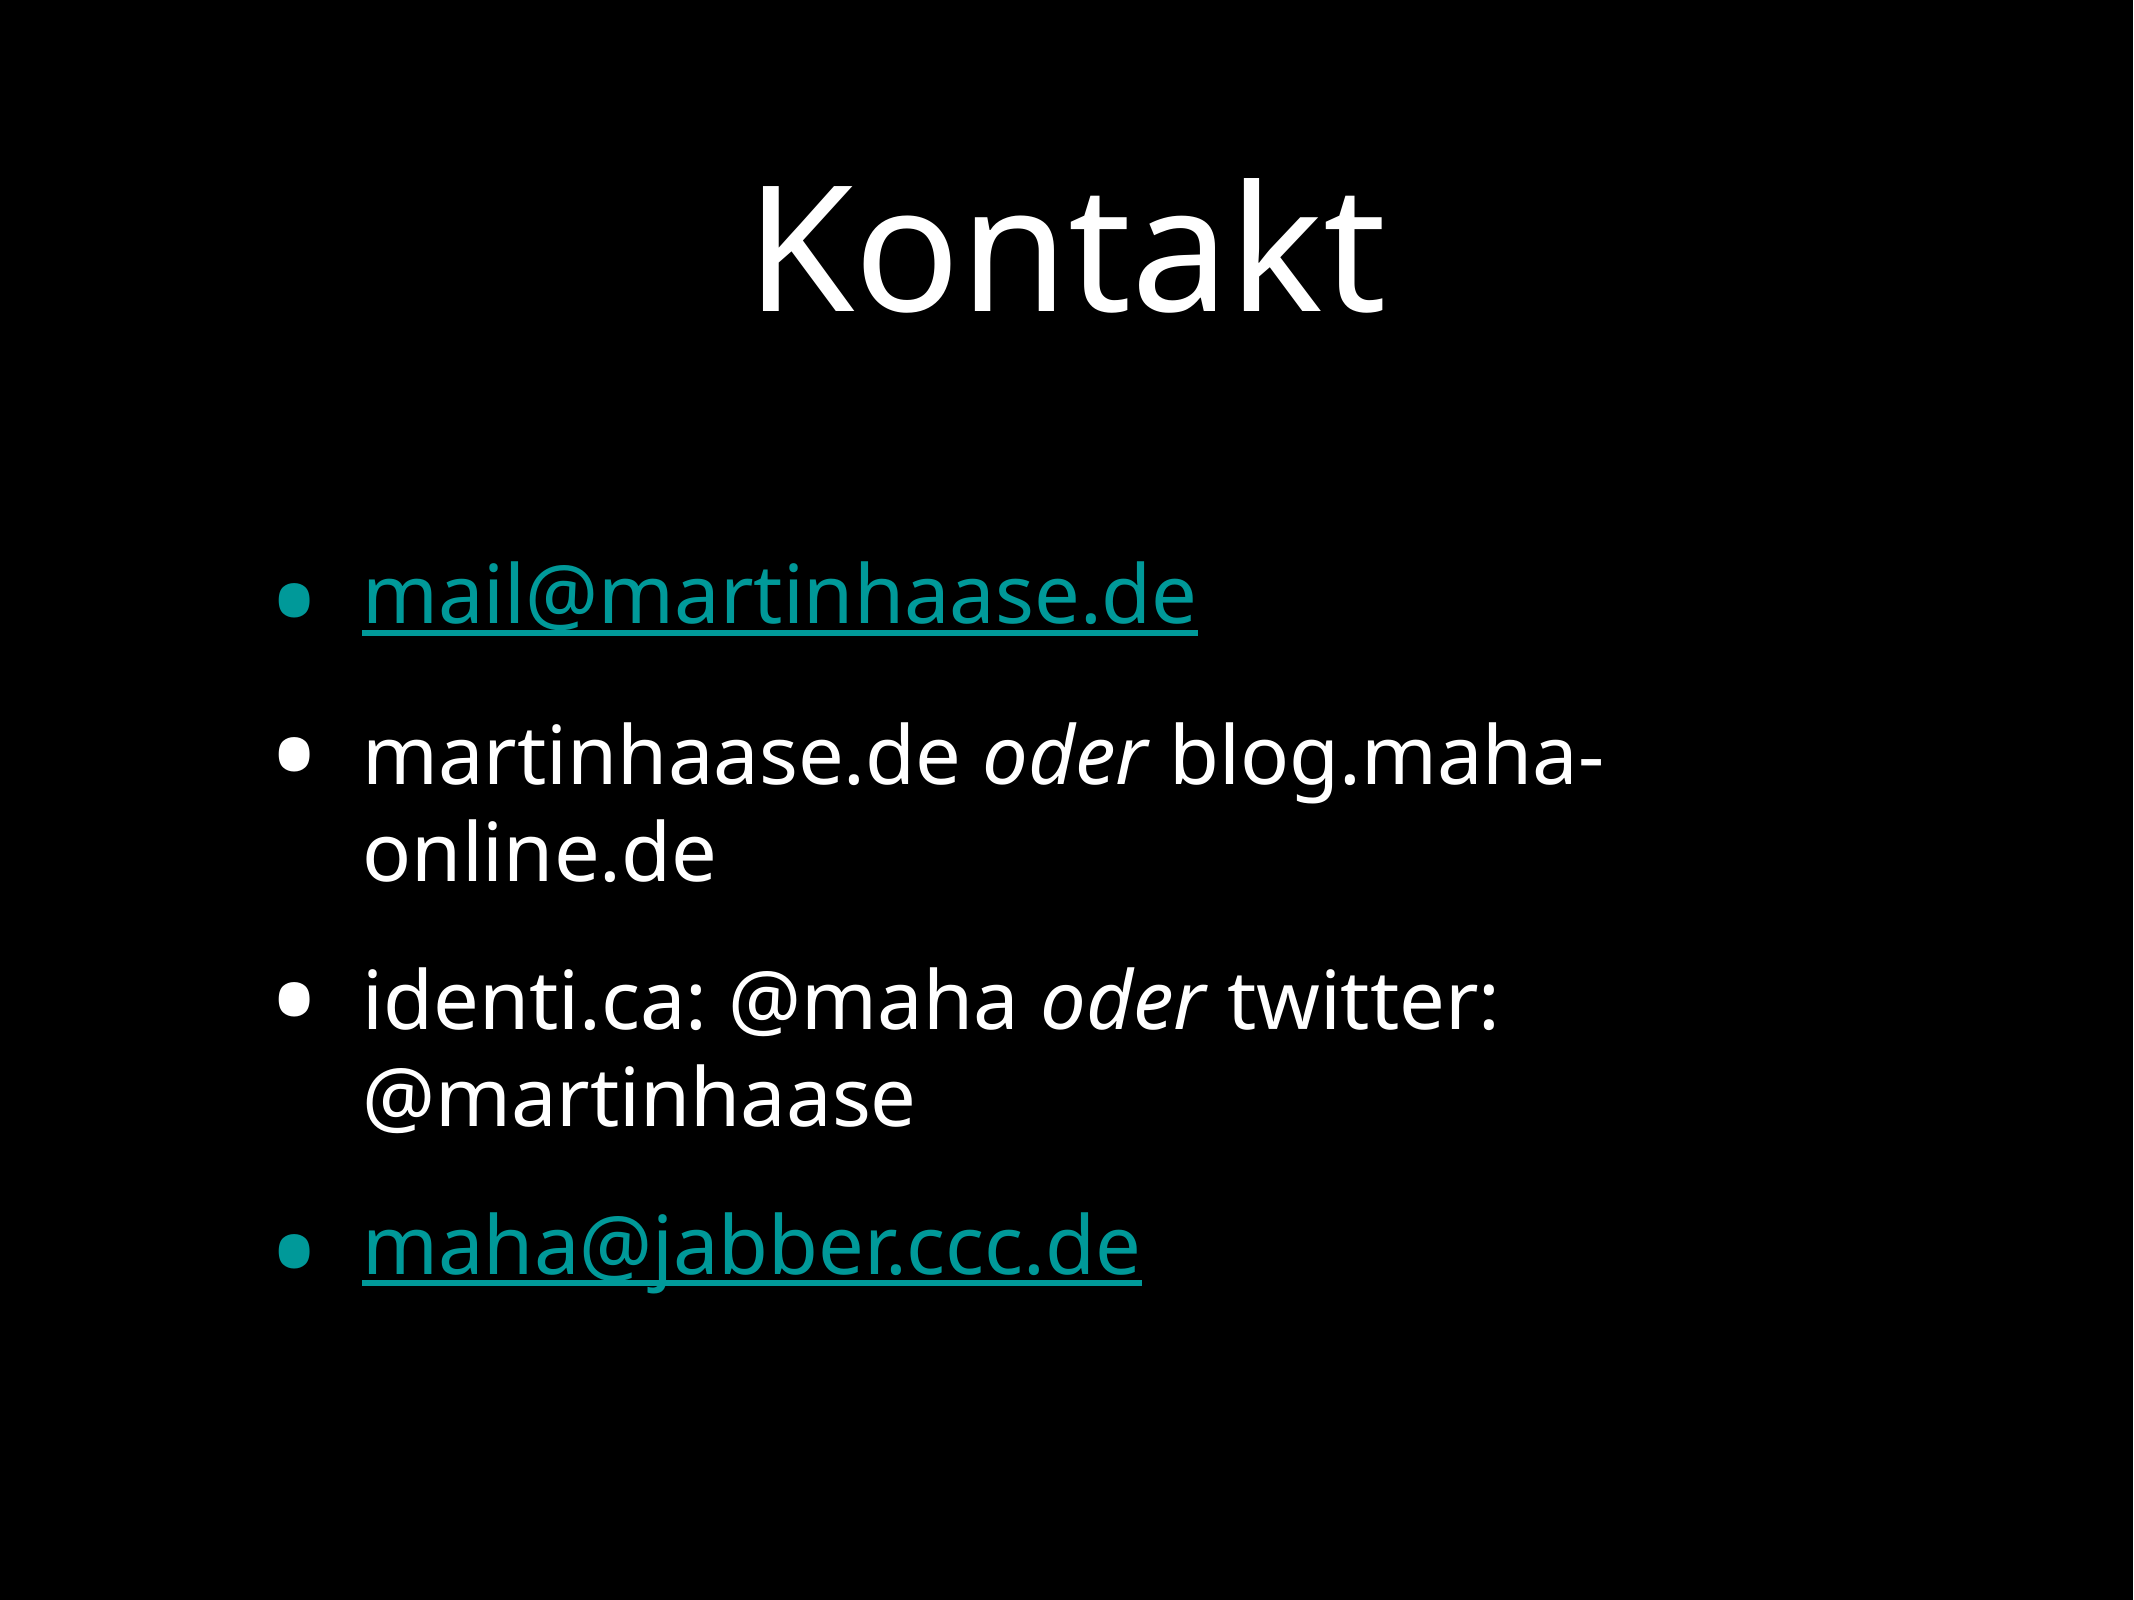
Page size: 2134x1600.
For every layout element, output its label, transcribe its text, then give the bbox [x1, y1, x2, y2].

list mail@martinhaase.de martinhaase.de oder blog.maha-online.de identi.ca: @maha oder twitter: @martinhaase maha@jabber.ccc.de [208, 454, 1925, 1392]
title Kontakt [208, 41, 1925, 442]
